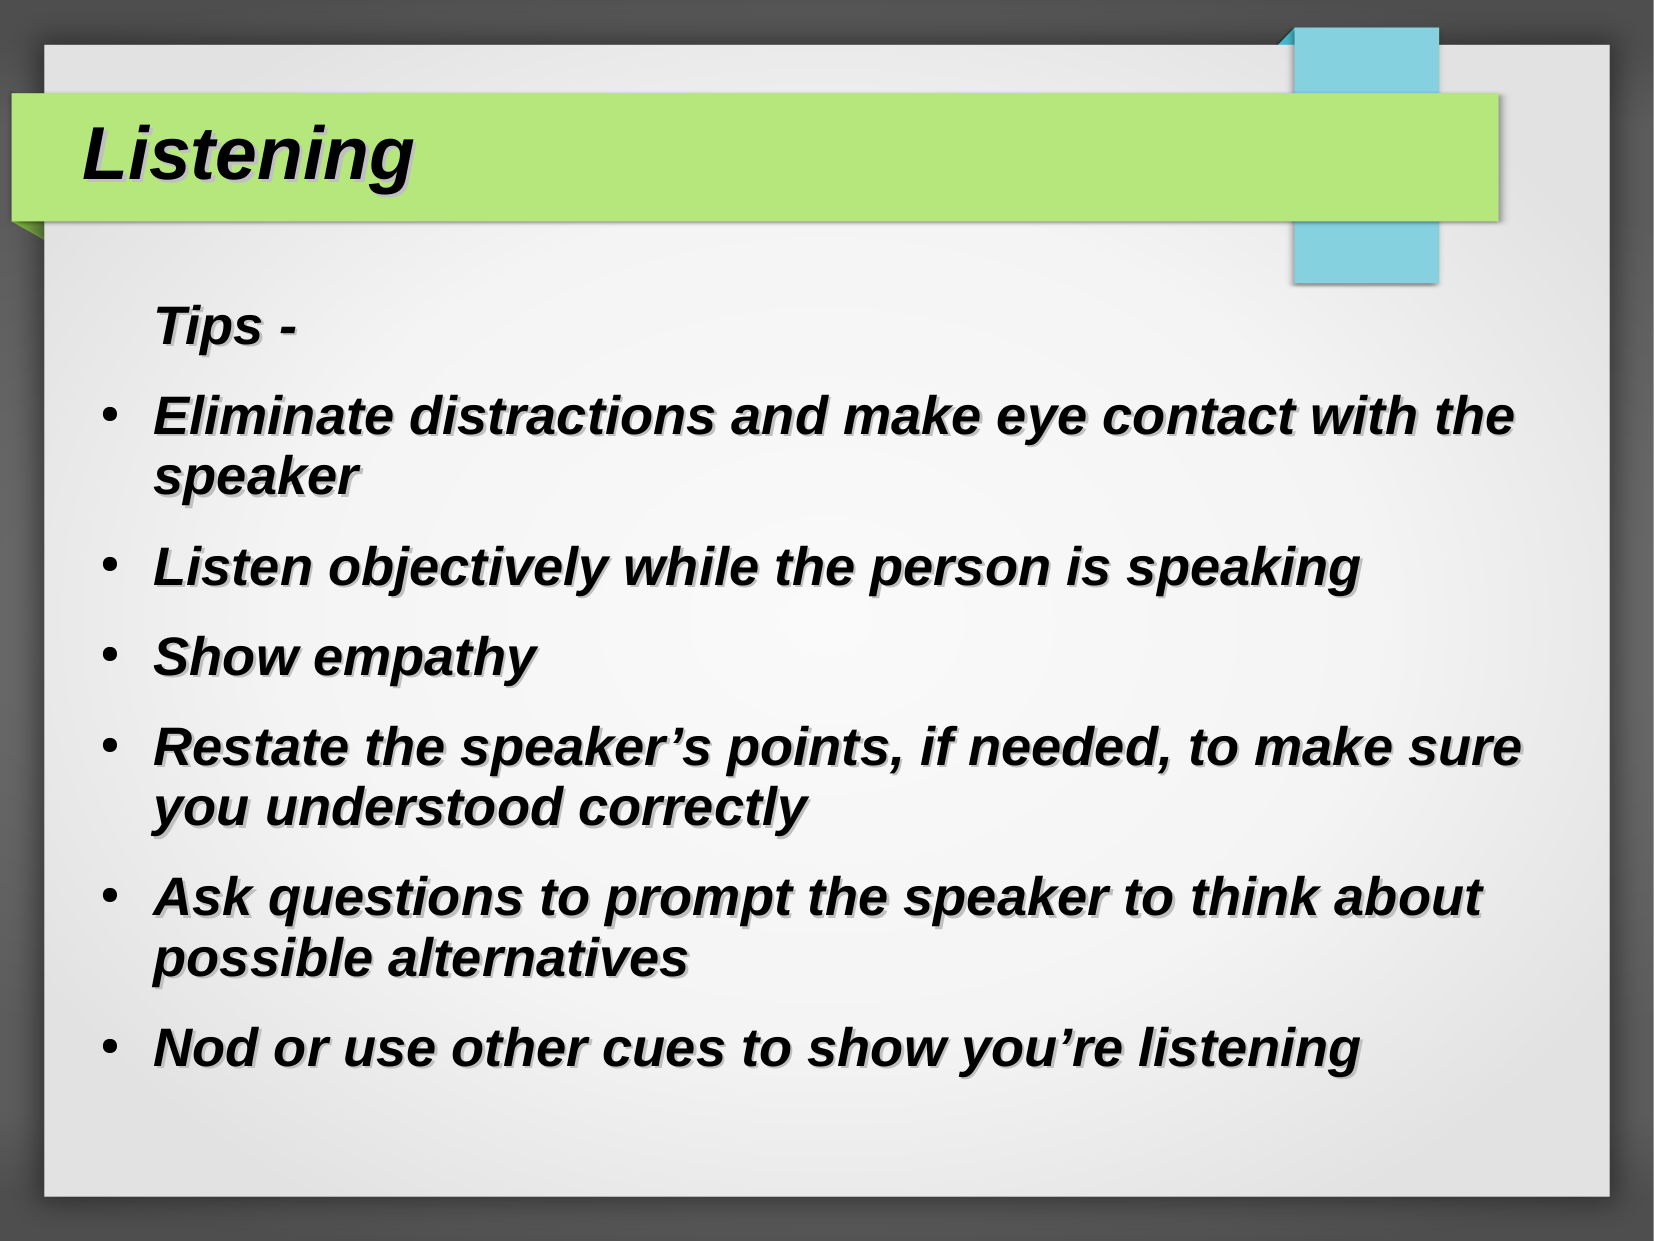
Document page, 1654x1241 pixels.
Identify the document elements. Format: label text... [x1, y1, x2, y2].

list Tips - Eliminate distractions and make eye contact with the speaker Listen objectively while the person is speaking Show empathy Restate the speaker’s points, if needed, to make sure you understood correctly Ask questions to prompt the speaker to think about possible alternatives Nod or use other cues to show you’re listening [82, 295, 1571, 1015]
title Listening [82, 94, 1264, 213]
picture [0, 0, 1654, 1241]
